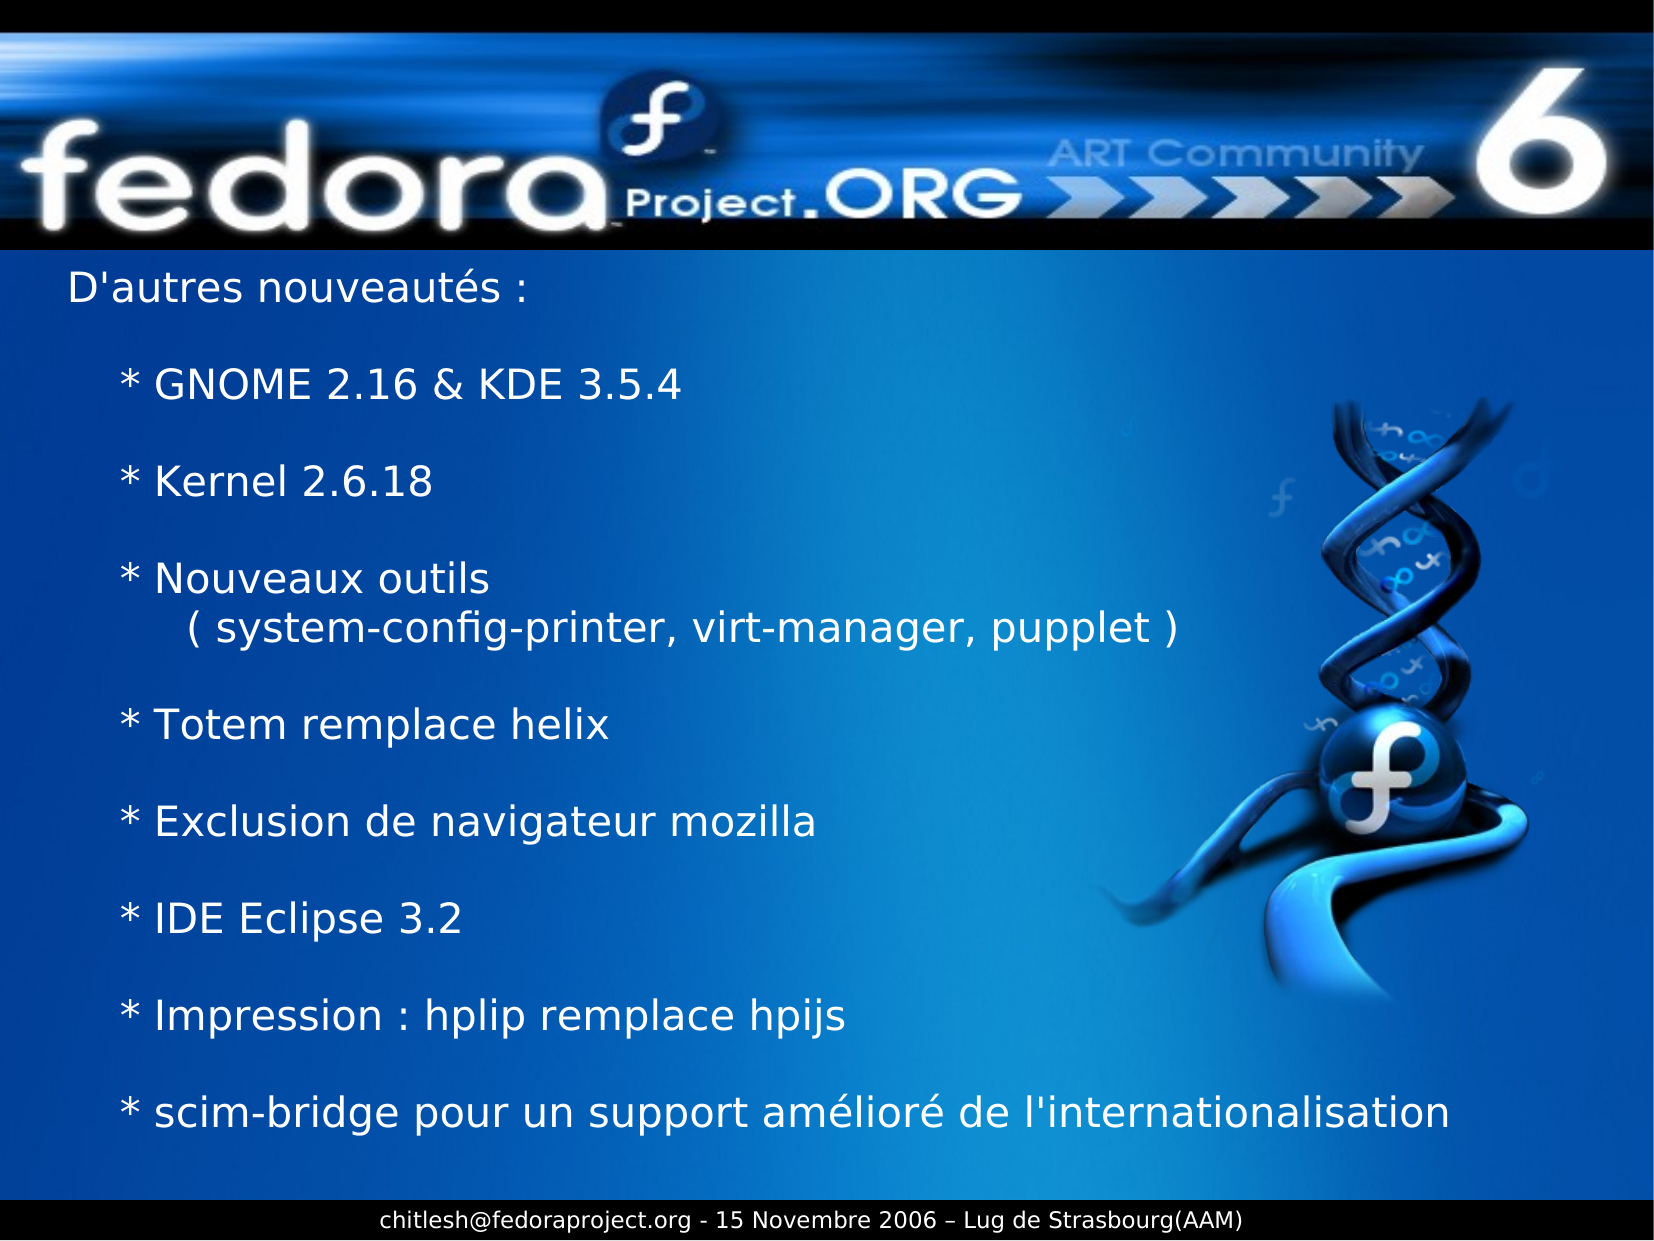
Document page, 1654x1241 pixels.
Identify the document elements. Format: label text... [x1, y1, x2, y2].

picture [0, 0, 1654, 1200]
text_box D'autres nouveautés : * GNOME 2.16 & KDE 3.5.4 * Kernel 2.6.18 * Nouveaux outils ( system-config-printer, virt-manager, pupplet ) * Totem remplace helix * Exclusion de navigateur mozilla * IDE Eclipse 3.2 * Impression : hplip remplace hpijs * scim-bridge pour un support amélioré de l'internationalisation [52, 256, 1467, 1145]
